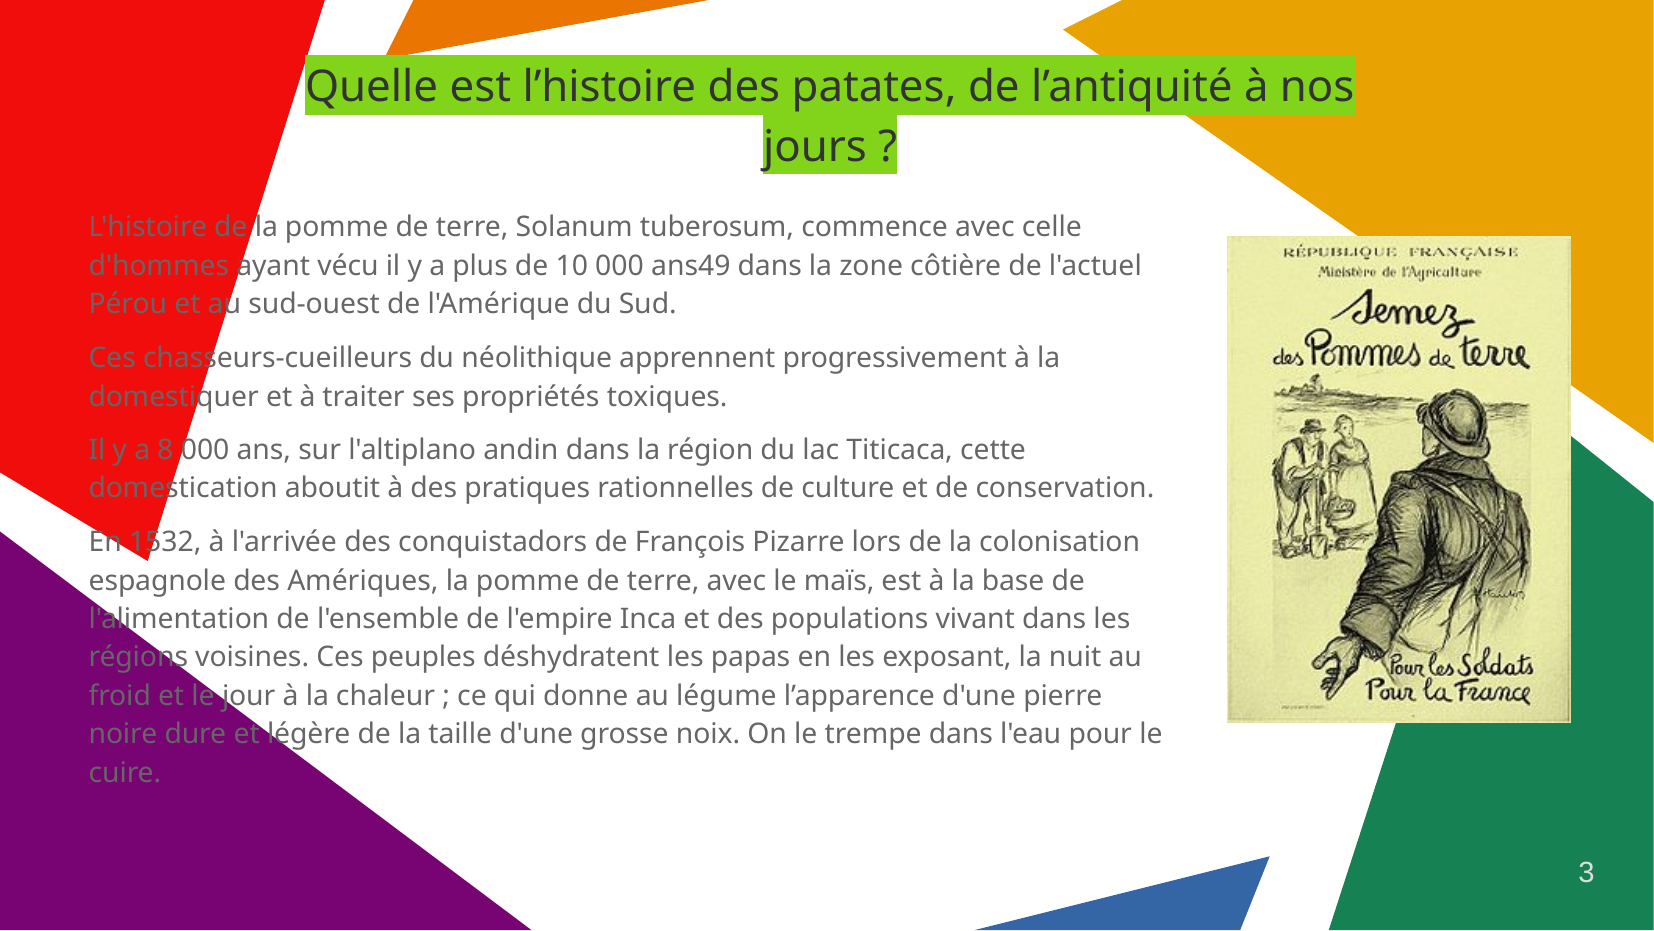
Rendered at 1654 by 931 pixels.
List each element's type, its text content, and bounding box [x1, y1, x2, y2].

picture [1227, 236, 1571, 723]
list L'histoire de la pomme de terre, Solanum tuberosum, commence avec celle d'hommes ayant vécu il y a plus de 10 000 ans49 dans la zone côtière de l'actuel Pérou et au sud-ouest de l'Amérique du Sud. Ces chasseurs-cueilleurs du néolithique apprennent progressivement à la domestiquer et à traiter ses propriétés toxiques. Il y a 8 000 ans, sur l'altiplano andin dans la région du lac Titicaca, cette domestication aboutit à des pratiques rationnelles de culture et de conservation. En 1532, à l'arrivée des conquistadors de François Pizarre lors de la colonisation espagnole des Amériques, la pomme de terre, avec le maïs, est à la base de l'alimentation de l'ensemble de l'empire Inca et des populations vivant dans les régions voisines. Ces peuples déshydratent les papas en les exposant, la nuit au froid et le jour à la chaleur ; ce qui donne au légume l’apparence d'une pierre noire dure et légère de la taille d'une grosse noix. On le trempe dans l'eau pour le cuire. [88, 206, 1171, 806]
title Quelle est l’histoire des patates, de l’antiquité à nos jours ? [289, 37, 1372, 193]
